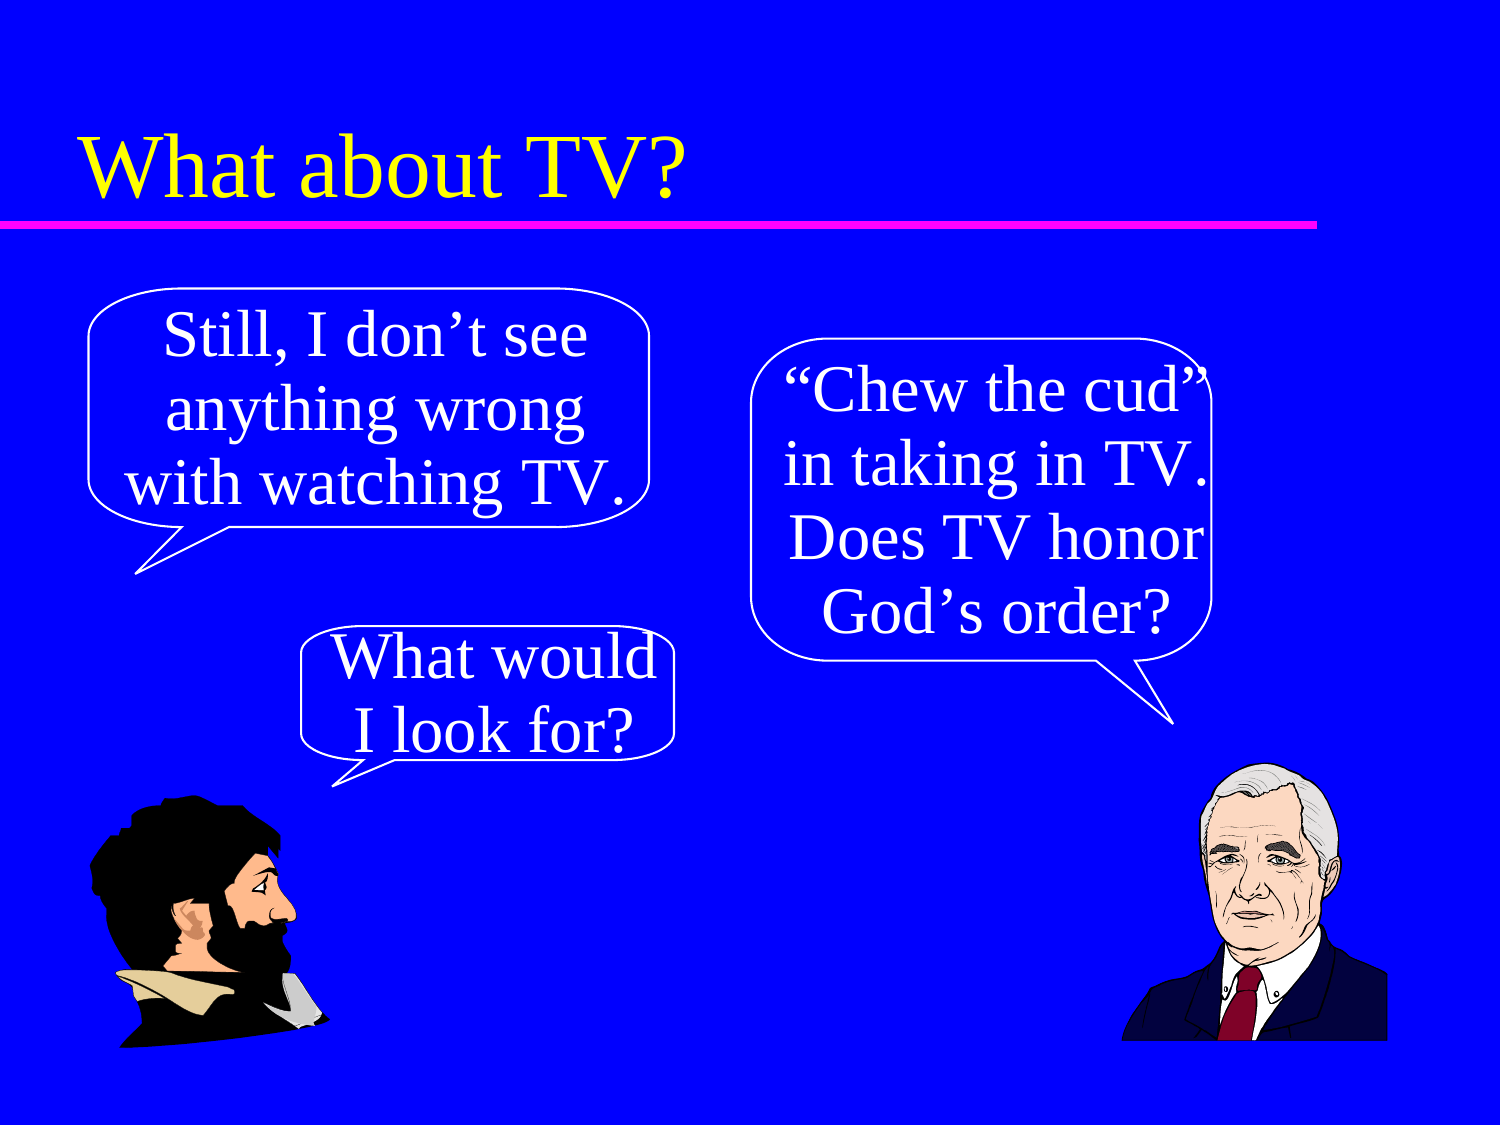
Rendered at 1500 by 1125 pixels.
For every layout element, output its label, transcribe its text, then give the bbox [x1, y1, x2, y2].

title What about TV? [62, 43, 1363, 225]
chart [1121, 762, 1388, 1041]
text_box Still, I don’t see anything wrong with watching TV. [88, 288, 650, 574]
text_box What would I look for? [301, 626, 674, 787]
chart [89, 795, 330, 1049]
text_box “Chew the cud” in taking in TV. Does TV honor God’s order? [751, 338, 1212, 724]
